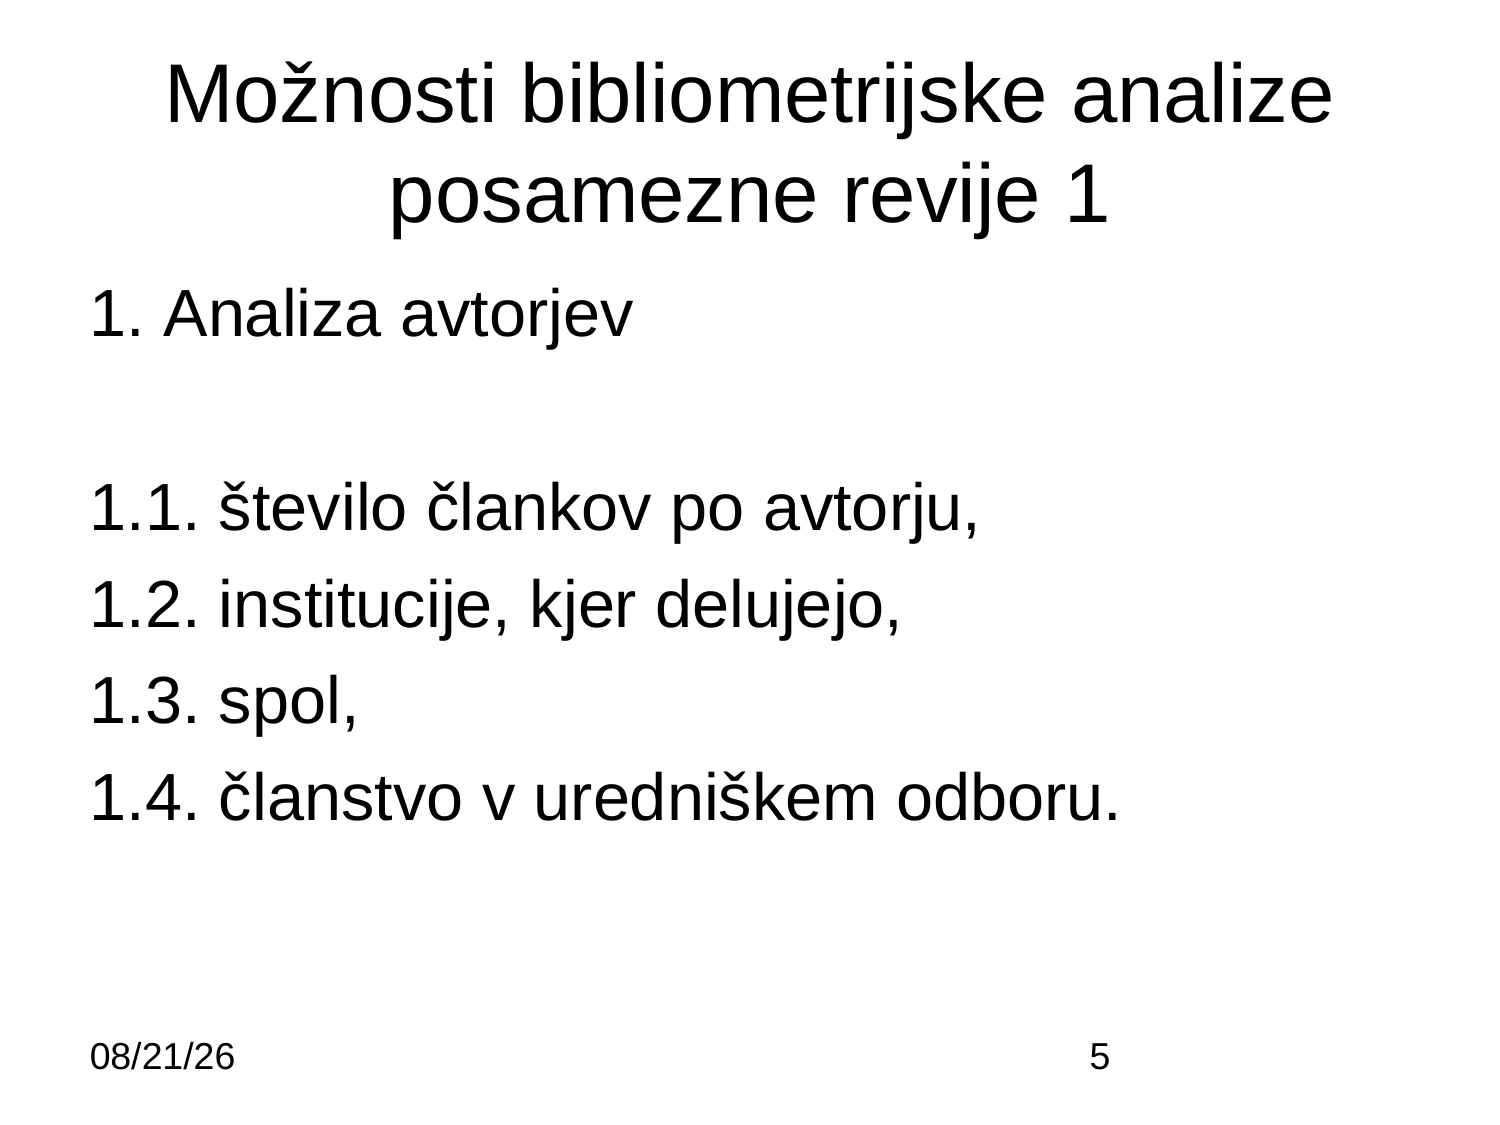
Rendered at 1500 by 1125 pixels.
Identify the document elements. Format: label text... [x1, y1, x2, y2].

list 1. Analiza avtorjev 1.1. število člankov po avtorju, 1.2. institucije, kjer delujejo, 1.3. spol, 1.4. članstvo v uredniškem odboru. [75, 262, 1426, 1006]
title Možnosti bibliometrijske analize posamezne revije 1 [75, 31, 1426, 247]
